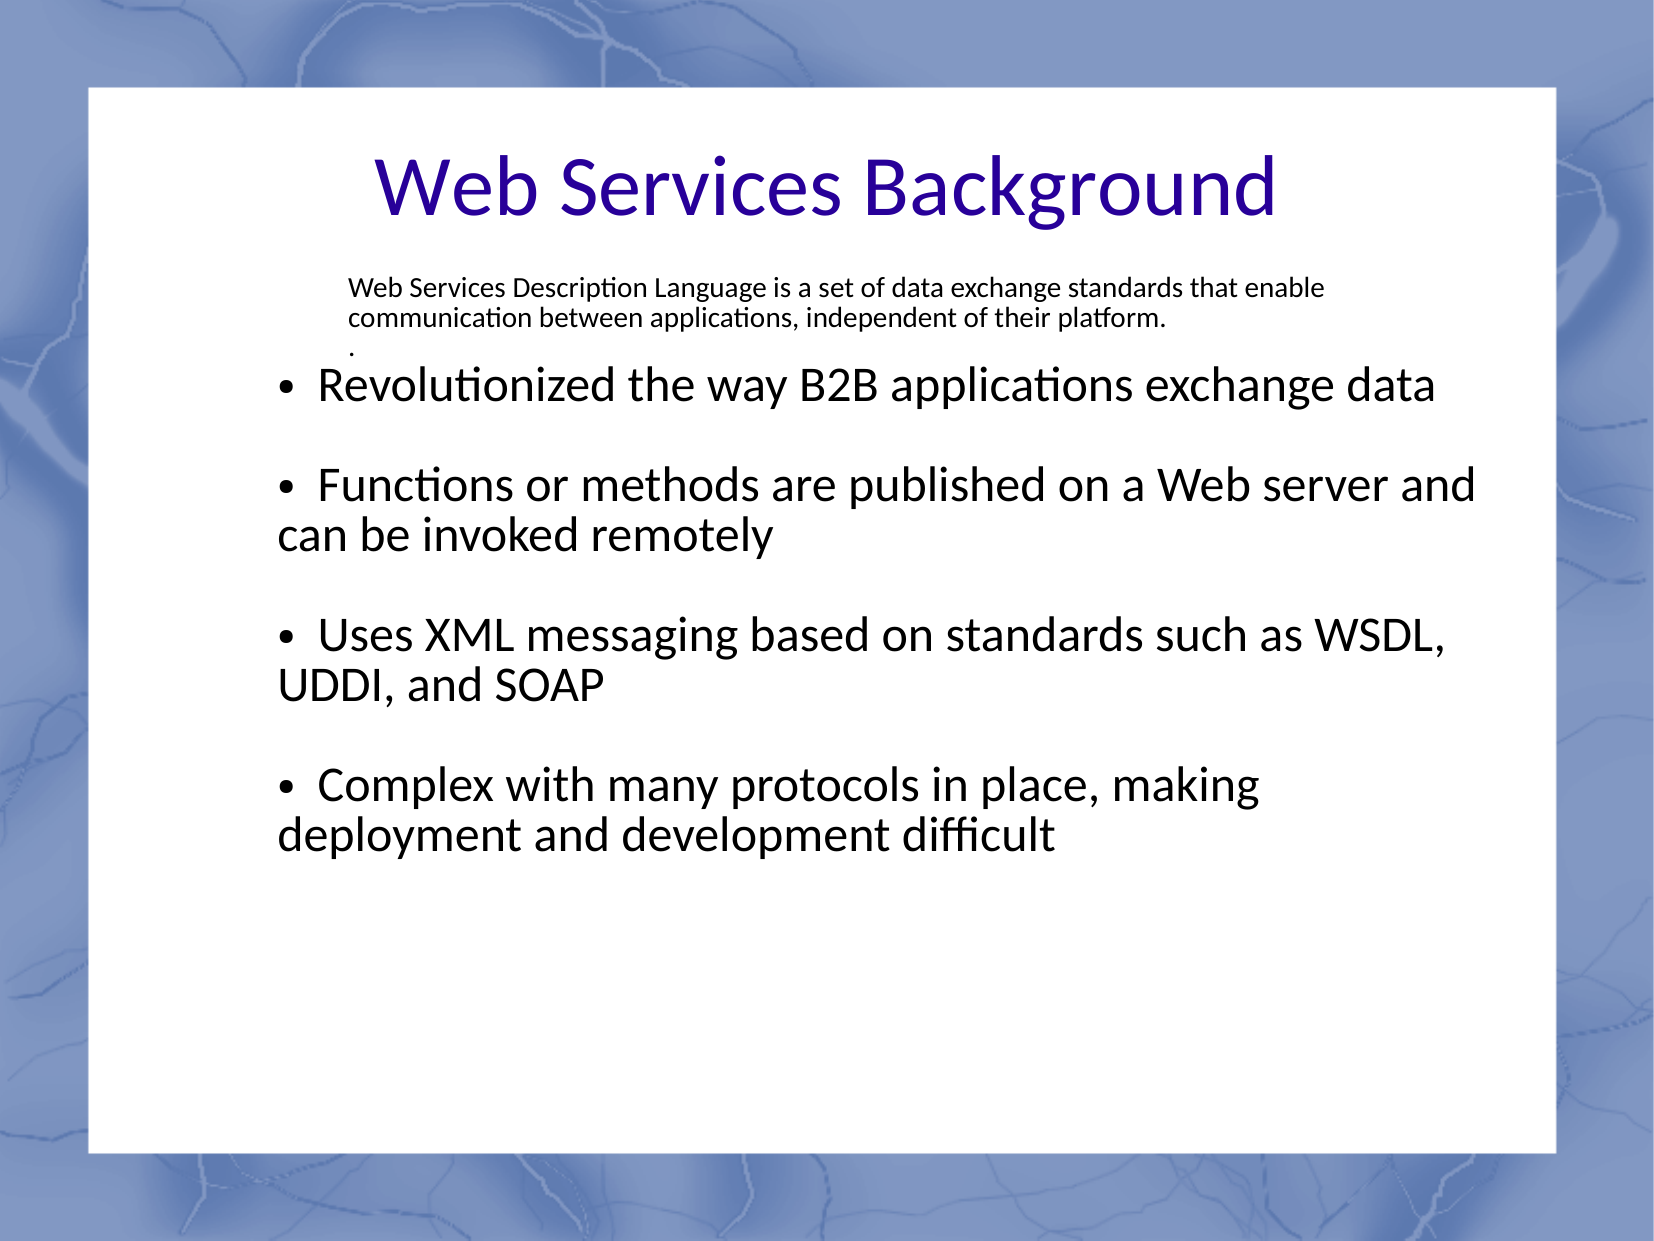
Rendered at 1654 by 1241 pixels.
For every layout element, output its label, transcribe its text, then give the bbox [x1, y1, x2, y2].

picture [0, 0, 1654, 1241]
text_box Web Services Description Language is a set of data exchange standards that enable communication between applications, independent of their platform. . Revolutionized the way B2B applications exchange data Functions or methods are published on a Web server and can be invoked remotely Uses XML messaging based on standards such as WSDL, UDDI, and SOAP Complex with many protocols in place, making deployment and development difficult [262, 268, 1501, 1000]
title Web Services Background [118, 90, 1536, 298]
